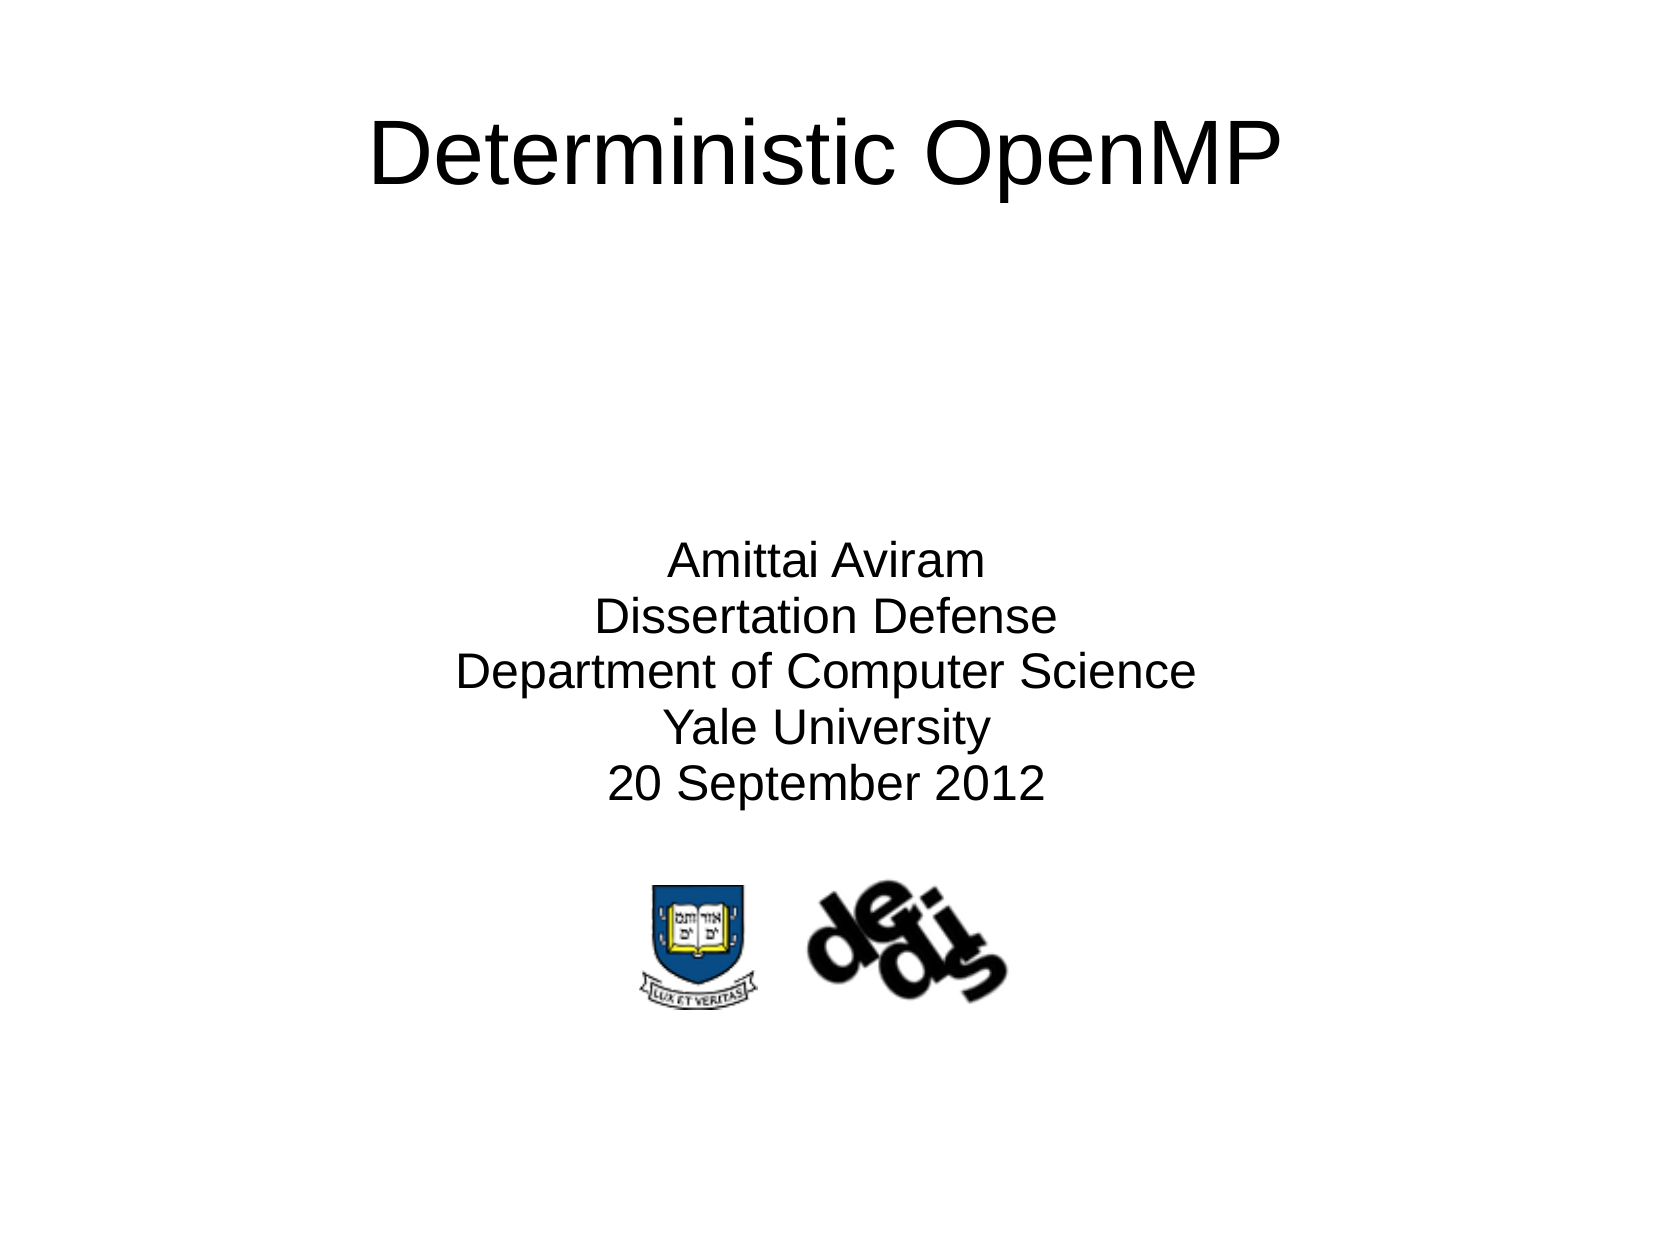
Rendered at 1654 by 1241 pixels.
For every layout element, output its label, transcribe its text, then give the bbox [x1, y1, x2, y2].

subtitle Amittai Aviram Dissertation Defense Department of Computer Science Yale University 20 September 2012 [82, 290, 1571, 1109]
title Deterministic OpenMP [82, 49, 1571, 257]
picture [639, 885, 758, 1010]
picture [802, 875, 1015, 1010]
